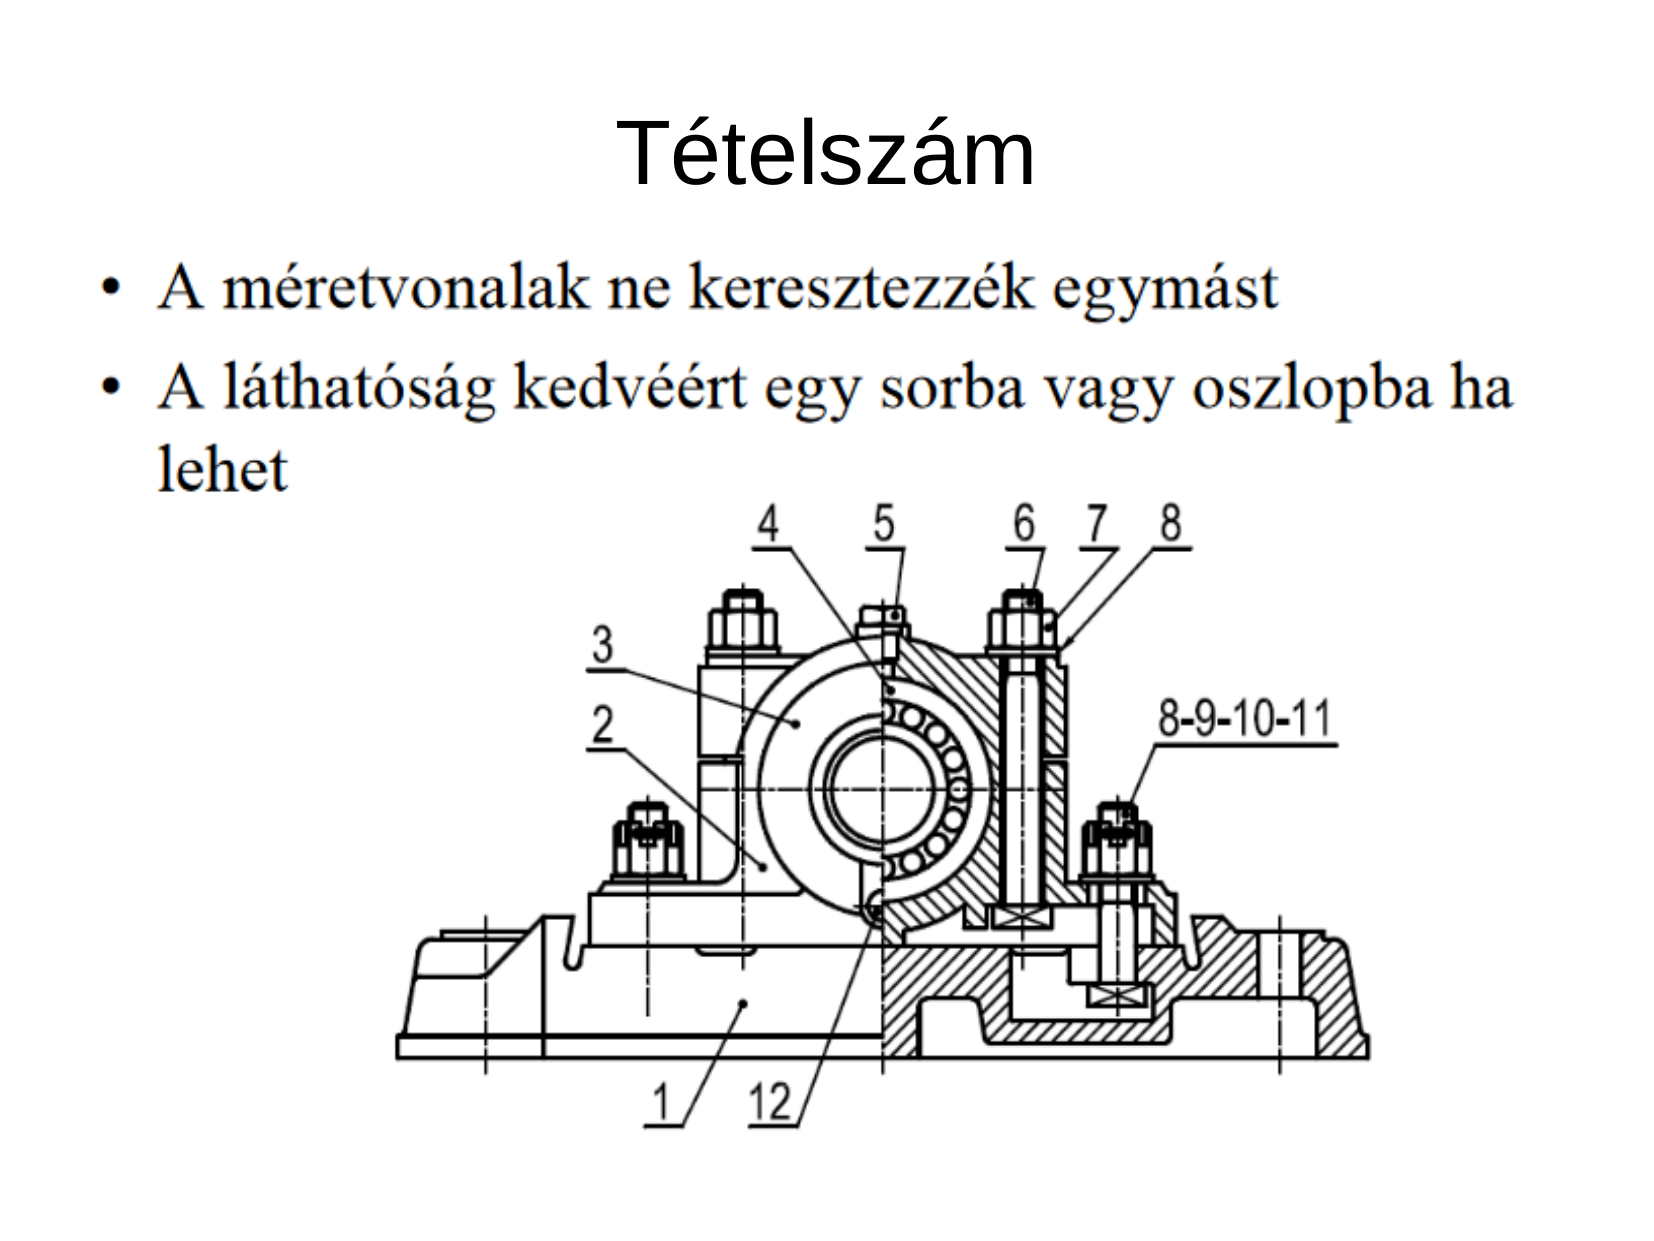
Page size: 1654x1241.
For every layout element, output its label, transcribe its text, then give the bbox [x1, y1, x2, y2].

picture [94, 244, 1536, 1170]
title Tételszám [82, 49, 1571, 257]
